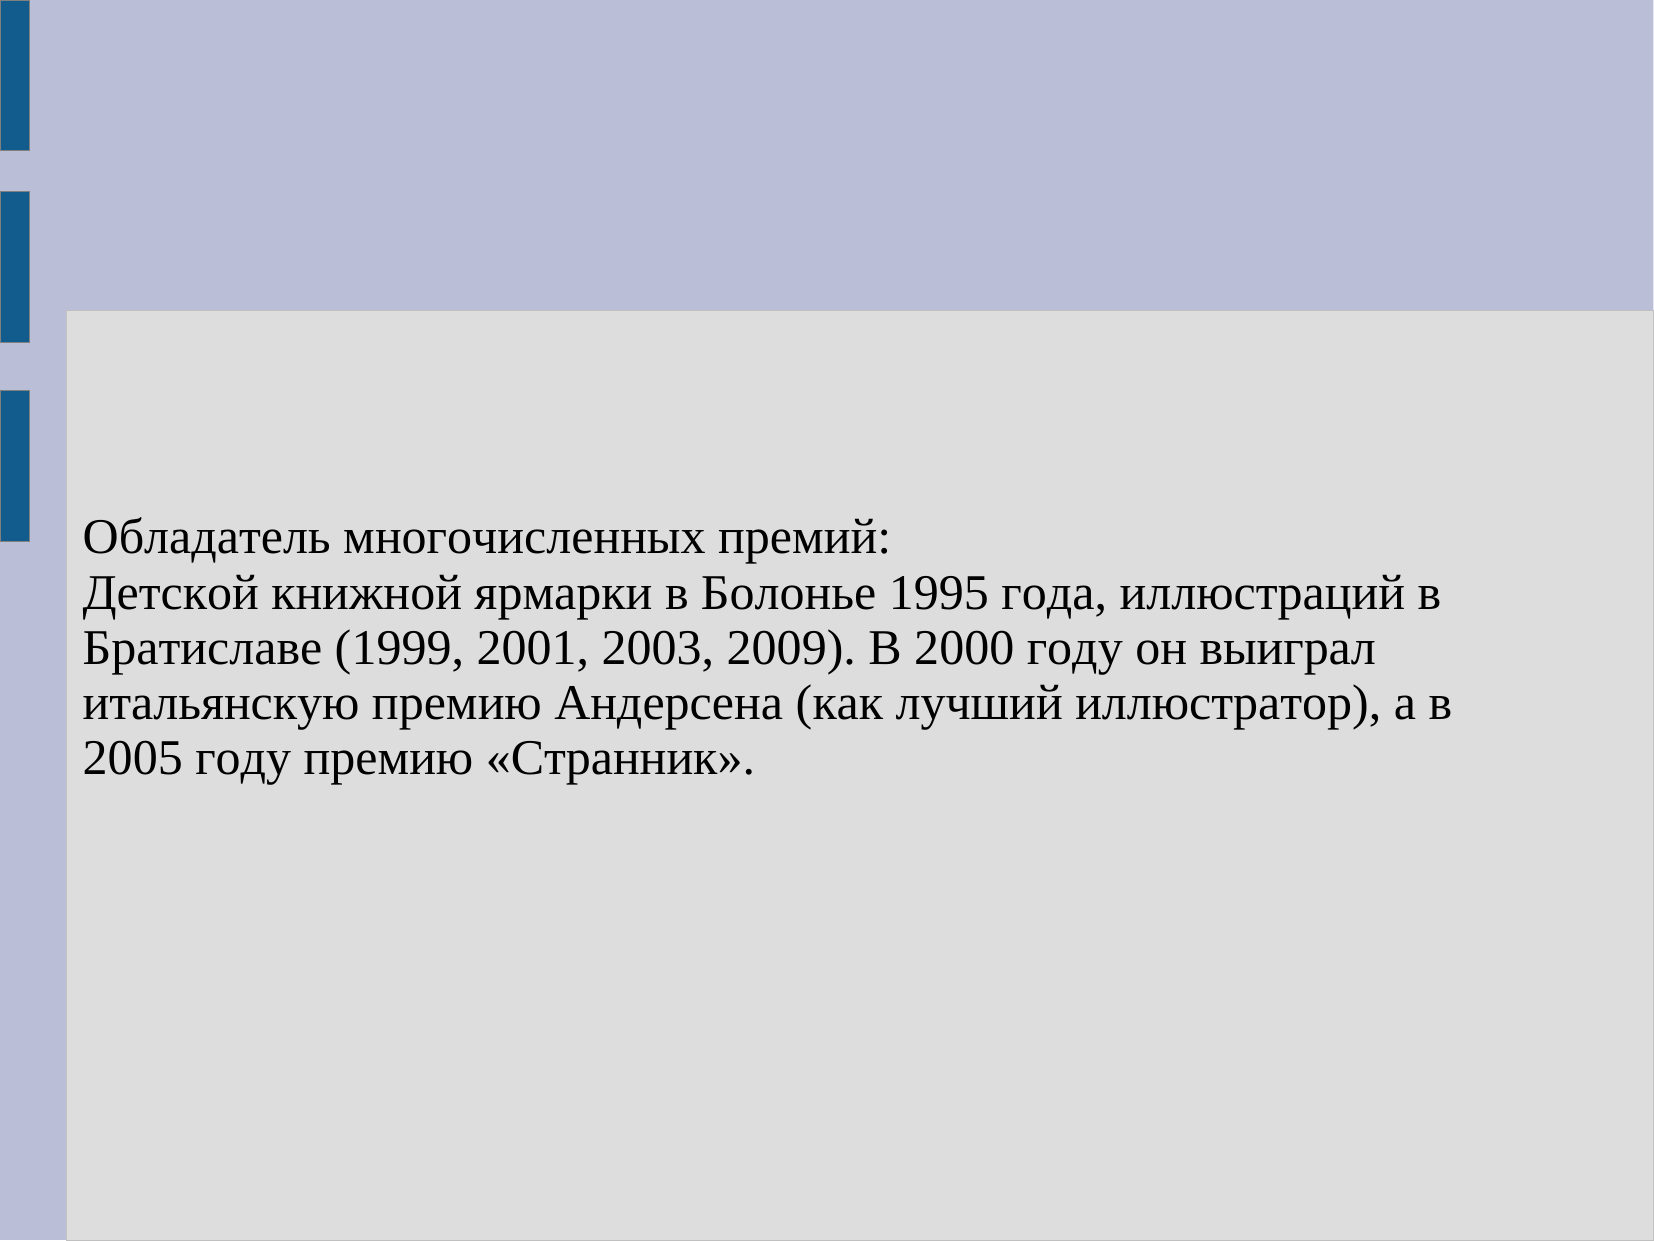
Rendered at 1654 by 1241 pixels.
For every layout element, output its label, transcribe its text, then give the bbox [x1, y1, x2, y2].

text_box Обладатель многочисленных премий: Детской книжной ярмарки в Болонье 1995 года, иллюстраций в Братиславе (1999, 2001, 2003, 2009). В 2000 году он выиграл итальянскую премию Андерсена (как лучший иллюстратор), а в 2005 году премию «Странник». [82, 509, 1544, 791]
